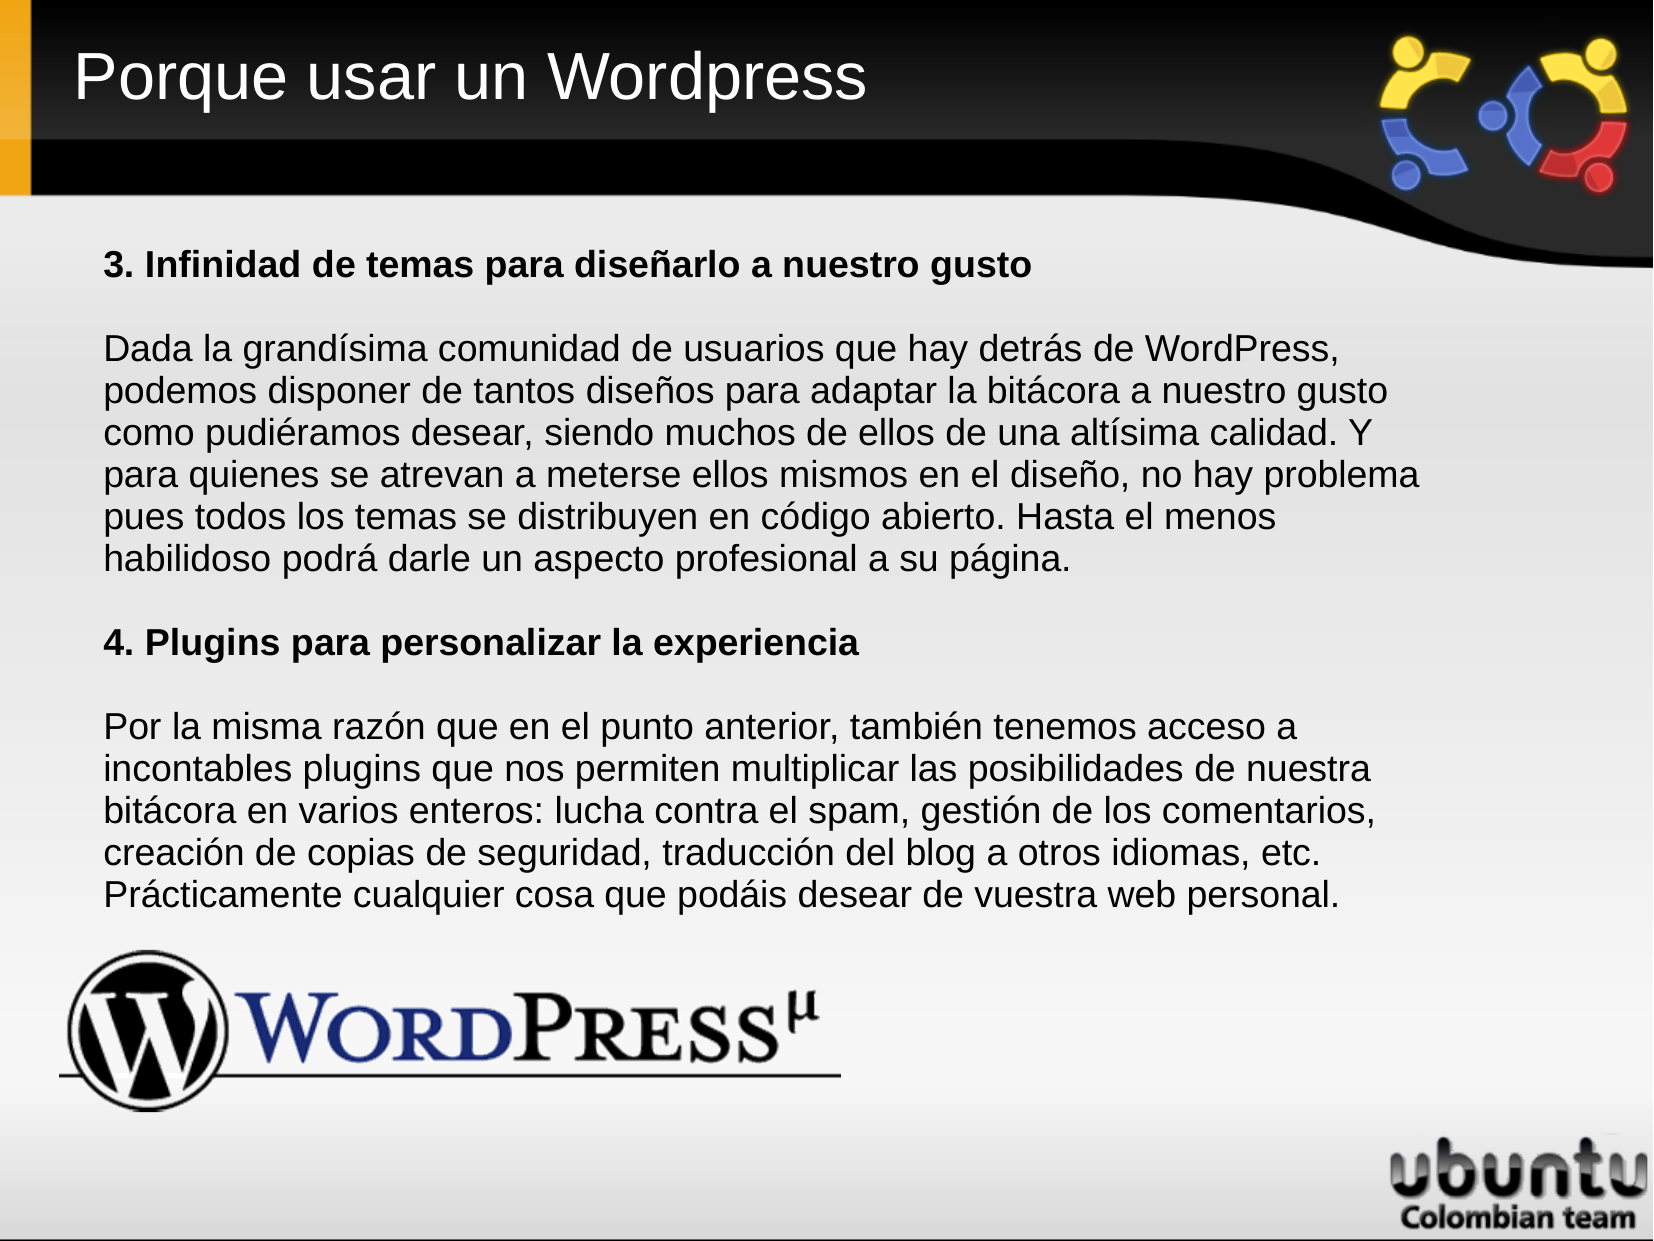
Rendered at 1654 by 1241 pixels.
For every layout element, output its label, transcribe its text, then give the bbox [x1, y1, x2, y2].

text_box Porque usar un Wordpress [59, 31, 1300, 122]
text_box 3. Infinidad de temas para diseñarlo a nuestro gusto Dada la grandísima comunidad de usuarios que hay detrás de WordPress, podemos disponer de tantos diseños para adaptar la bitácora a nuestro gusto como pudiéramos desear, siendo muchos de ellos de una altísima calidad. Y para quienes se atrevan a meterse ellos mismos en el diseño, no hay problema pues todos los temas se distribuyen en código abierto. Hasta el menos habilidoso podrá darle un aspecto profesional a su página. 4. Plugins para personalizar la experiencia Por la misma razón que en el punto anterior, también tenemos acceso a incontables plugins que nos permiten multiplicar las posibilidades de nuestra bitácora en varios enteros: lucha contra el spam, gestión de los comentarios, creación de copias de seguridad, traducción del blog a otros idiomas, etc. Prácticamente cualquier cosa que podáis desear de vuestra web personal. [88, 236, 1447, 923]
picture [0, 0, 1654, 1241]
